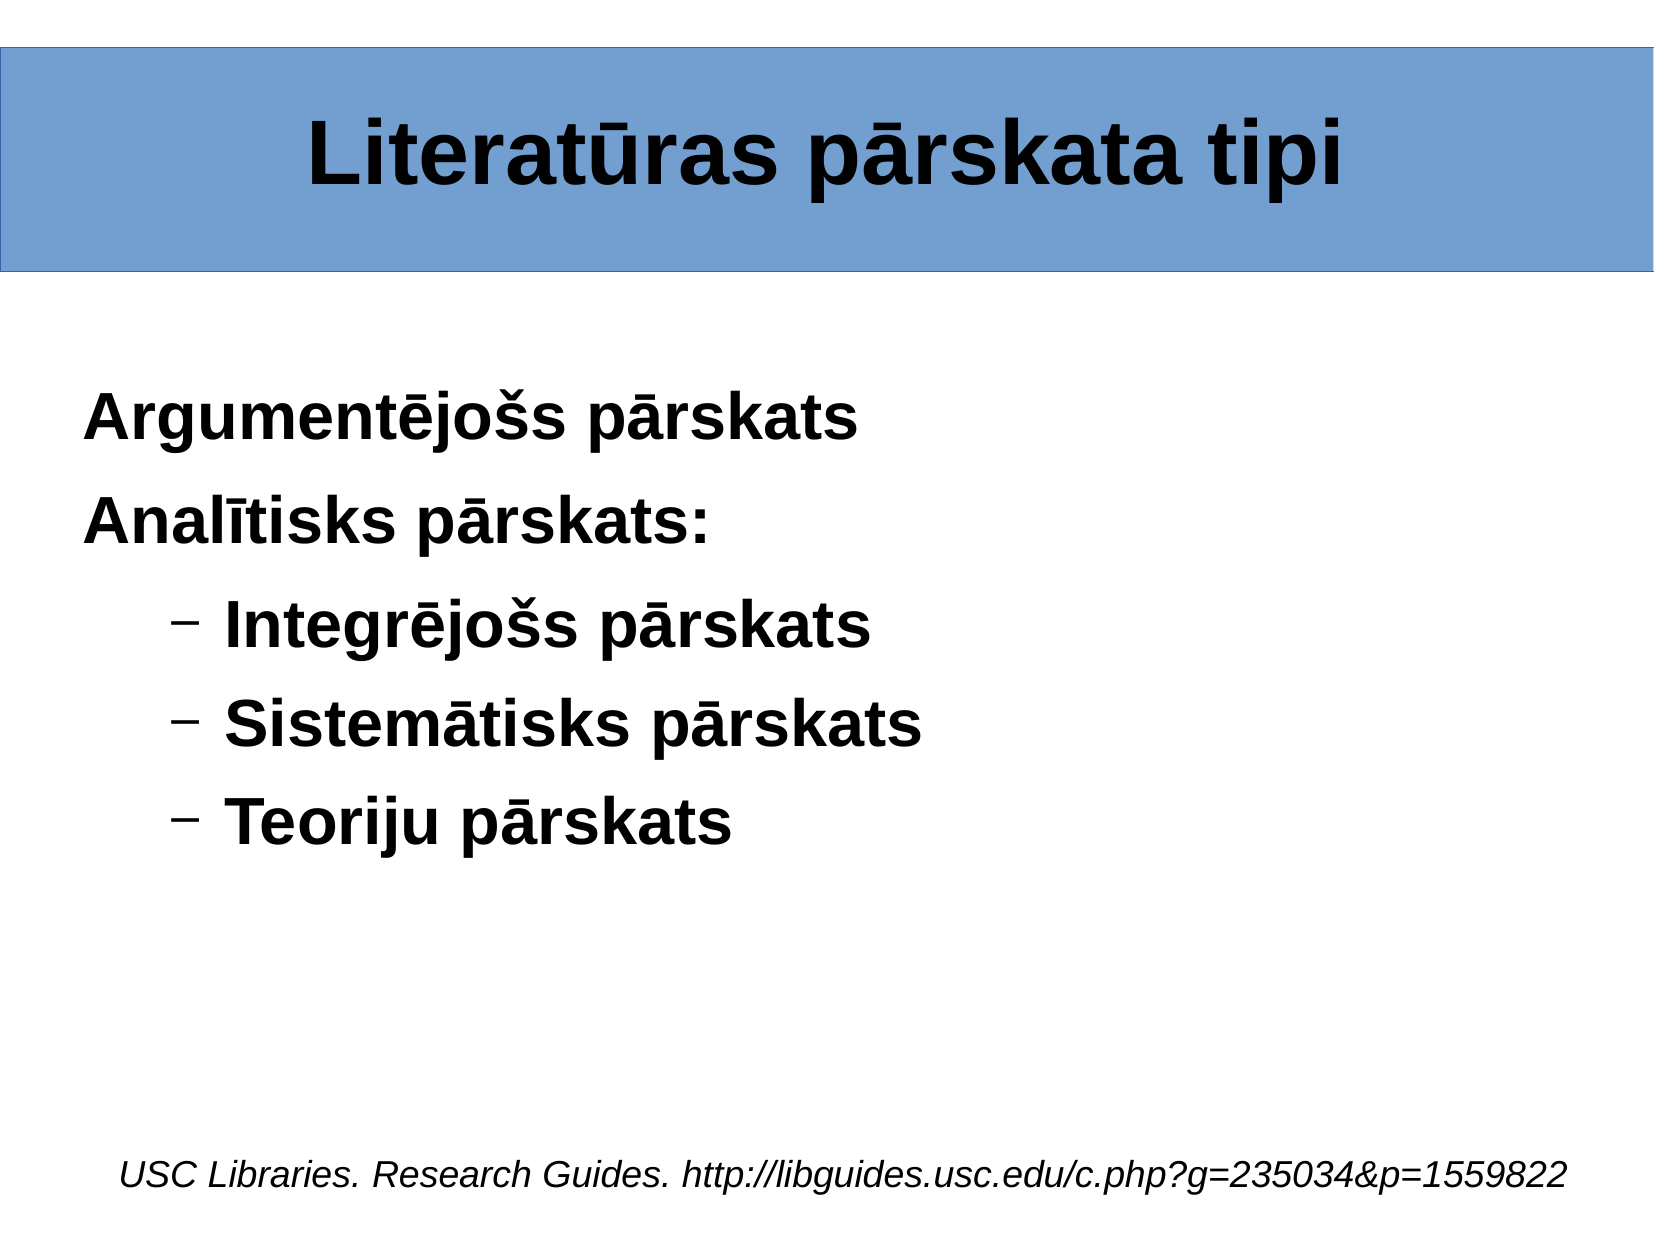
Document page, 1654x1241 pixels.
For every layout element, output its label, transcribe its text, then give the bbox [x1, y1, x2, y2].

text_box USC Libraries. Research Guides. http://libguides.usc.edu/c.php?g=235034&p=1559822 [103, 1145, 1583, 1203]
list Argumentējošs pārskats Analītisks pārskats: Integrējošs pārskats Sistemātisks pārskats Teoriju pārskats [82, 378, 1619, 1099]
title Literatūras pārskata tipi [82, 49, 1571, 257]
text_box [0, 47, 1654, 272]
